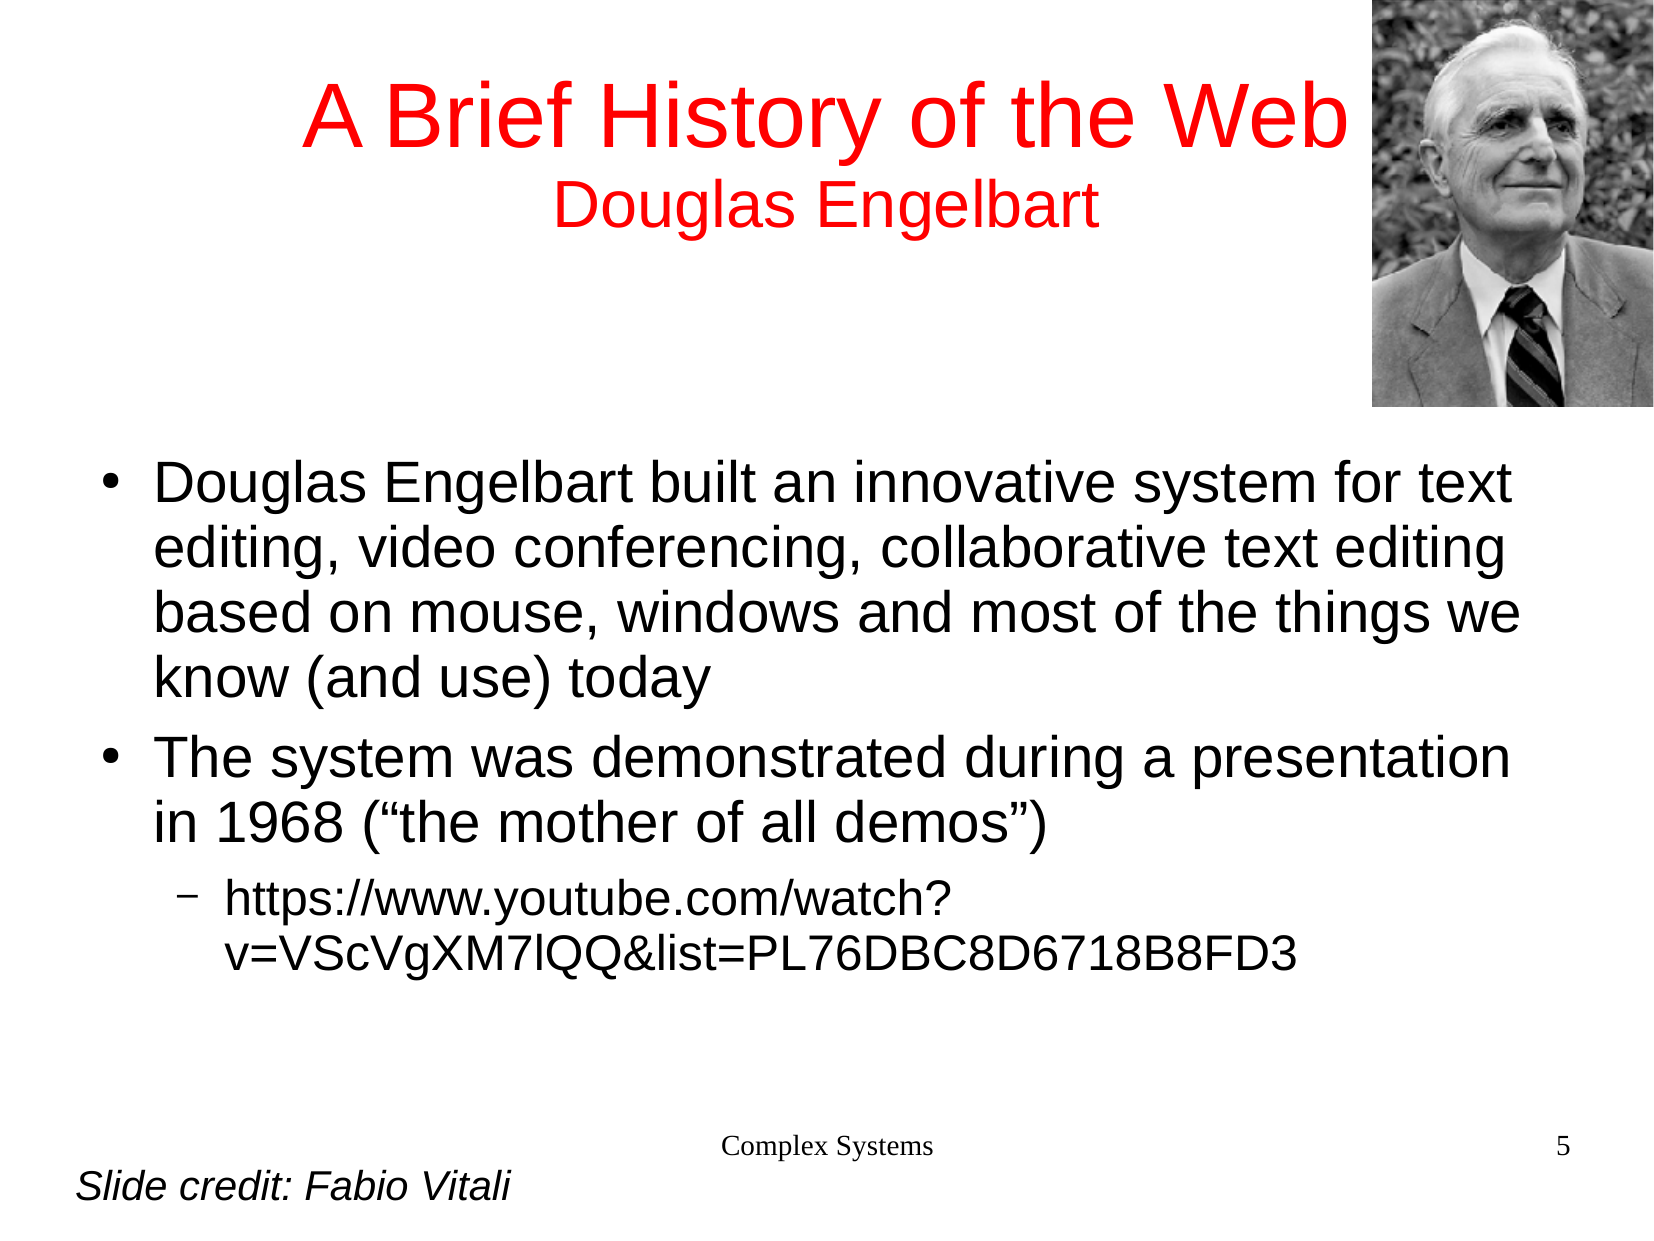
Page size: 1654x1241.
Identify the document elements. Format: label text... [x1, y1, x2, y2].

list Douglas Engelbart built an innovative system for text editing, video conferencing, collaborative text editing based on mouse, windows and most of the things we know (and use) today The system was demonstrated during a presentation in 1968 (“the mother of all demos”) https://www.youtube.com/watch?v=VScVgXM7lQQ&list=PL76DBC8D6718B8FD3 [82, 450, 1571, 1109]
title A Brief History of the Web Douglas Engelbart [82, 49, 1372, 257]
picture [1372, 0, 1654, 407]
text_box Slide credit: Fabio Vitali [75, 1162, 563, 1210]
